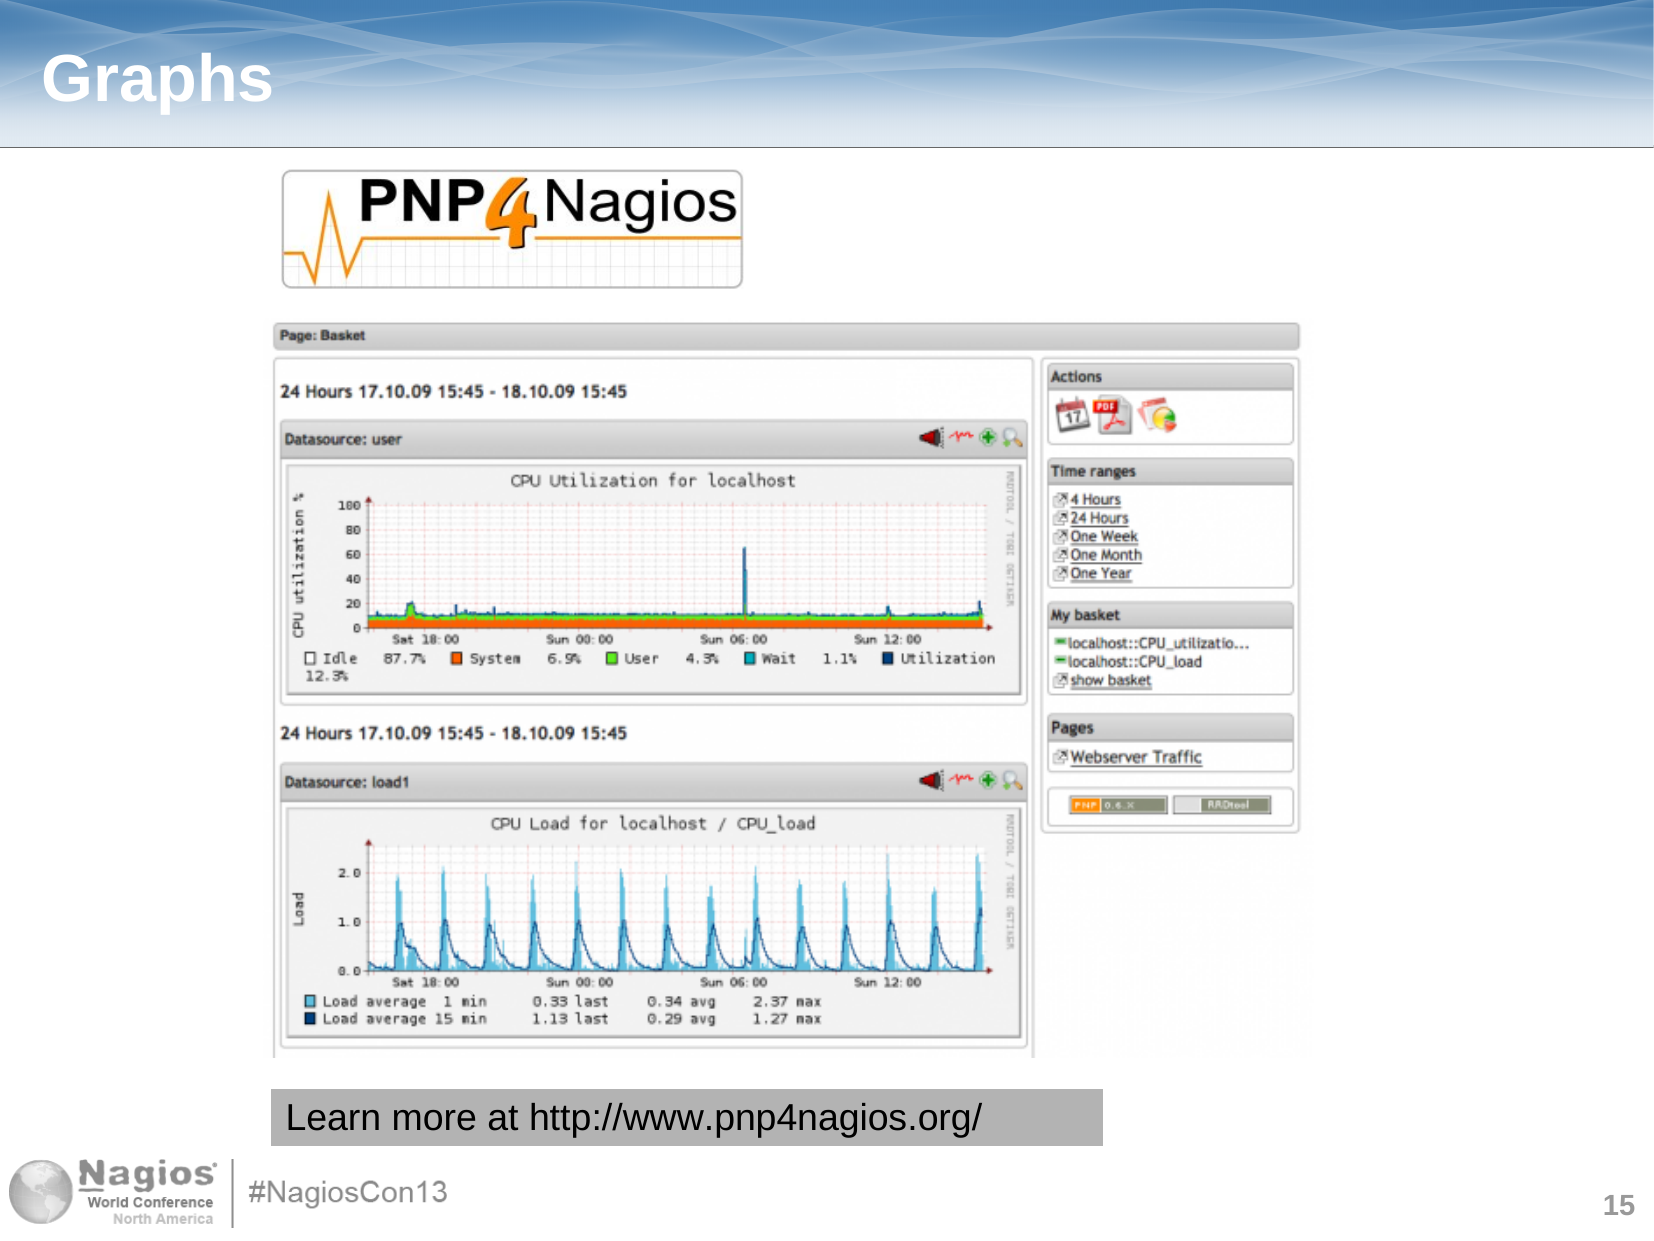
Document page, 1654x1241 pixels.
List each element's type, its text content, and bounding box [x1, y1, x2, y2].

picture [263, 302, 1326, 1058]
picture [0, 0, 1654, 147]
picture [277, 165, 751, 297]
title Graphs [41, 29, 1248, 127]
picture [9, 1159, 453, 1228]
table_header Learn more at http://www.pnp4nagios.org/ [271, 1089, 1103, 1146]
